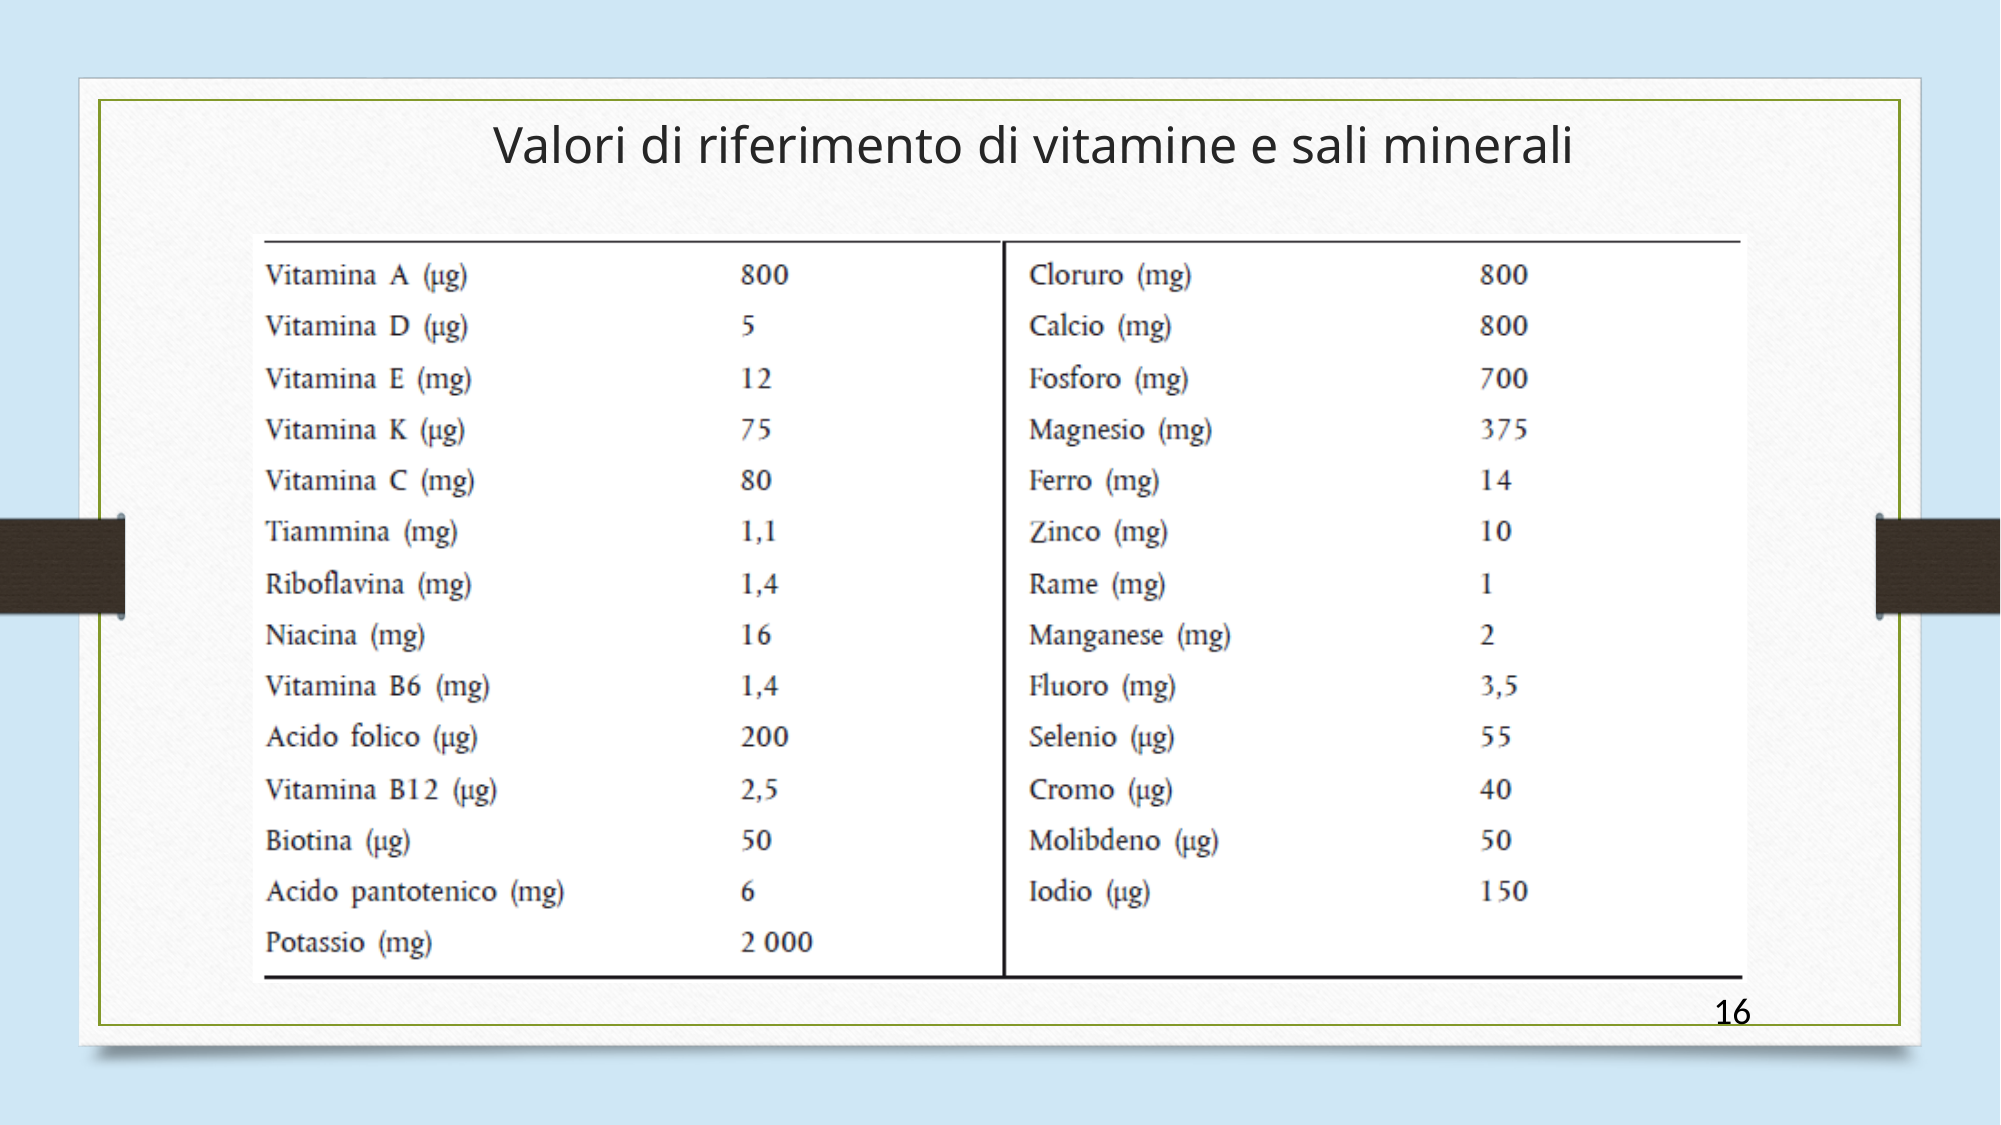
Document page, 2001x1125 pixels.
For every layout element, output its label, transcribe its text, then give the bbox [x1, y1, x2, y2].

slide_number <numero> [1698, 979, 1788, 1025]
title Valori di riferimento di vitamine e sali minerali [202, 106, 1880, 239]
picture [0, 0, 2001, 1125]
